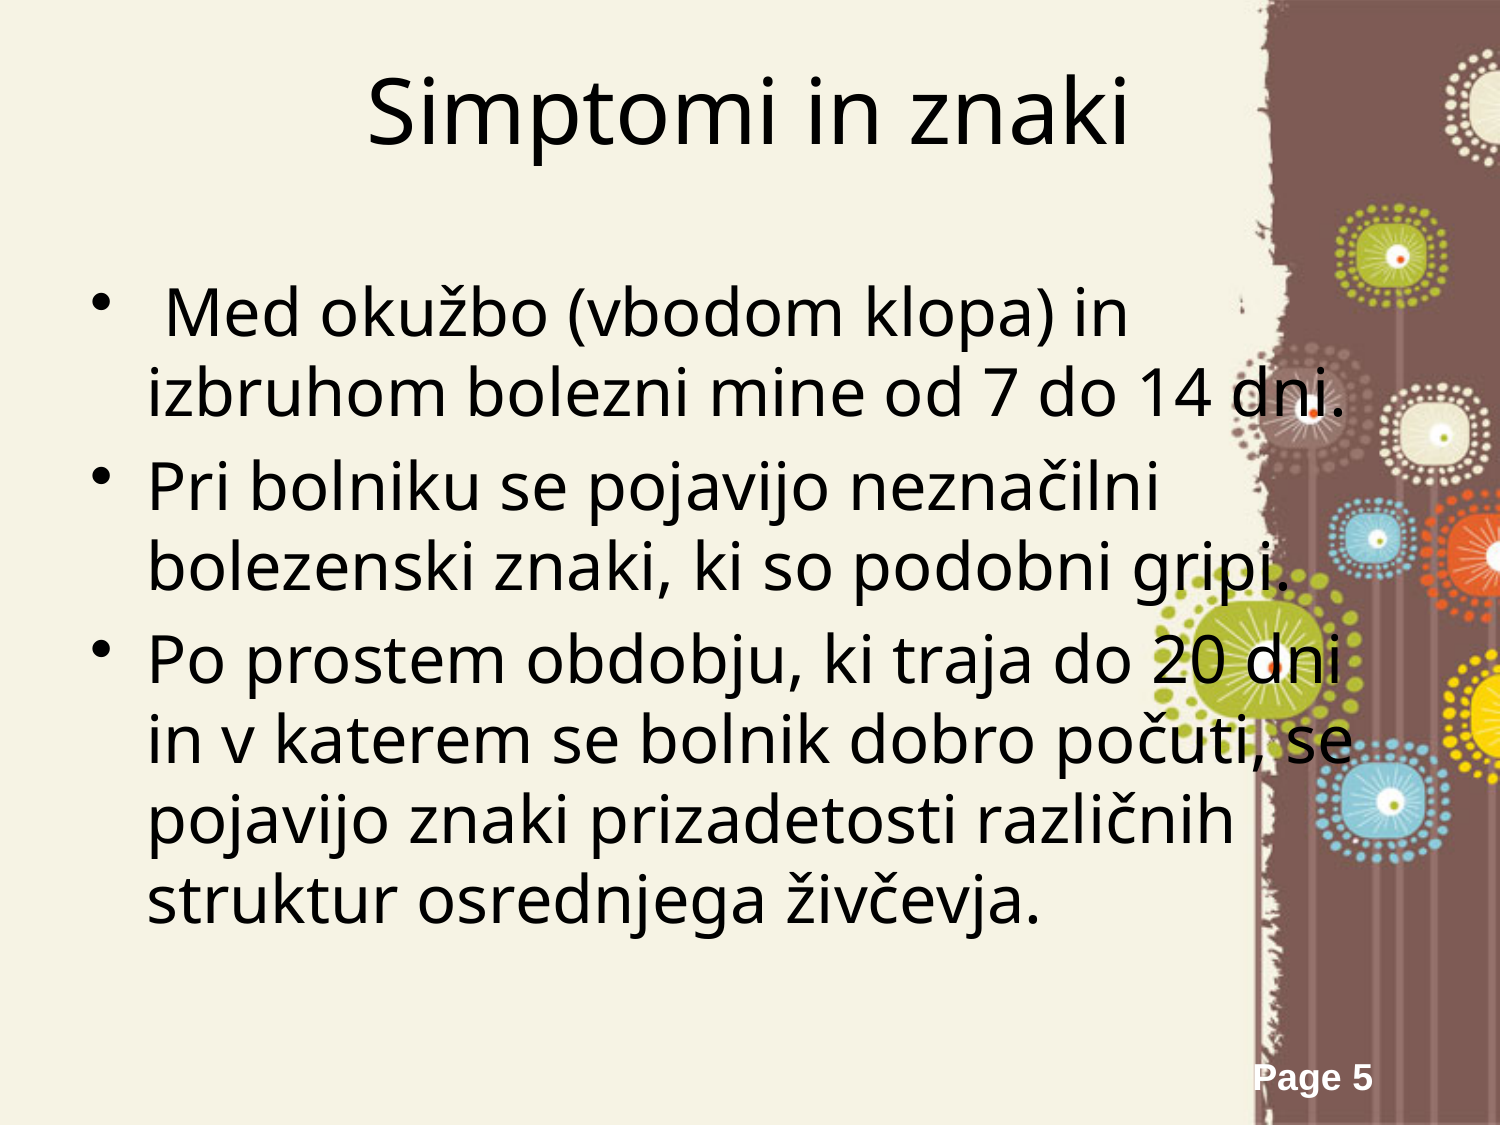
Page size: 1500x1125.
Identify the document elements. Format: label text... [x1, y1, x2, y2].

title Simptomi in znaki [75, 45, 1425, 233]
list Med okužbo (vbodom klopa) in izbruhom bolezni mine od 7 do 14 dni. Pri bolniku se pojavijo neznačilni bolezenski znaki, ki so podobni gripi. Po prostem obdobju, ki traja do 20 dni in v katerem se bolnik dobro počuti, se pojavijo znaki prizadetosti različnih struktur osrednjega živčevja. [75, 262, 1425, 1083]
picture [0, 0, 1500, 1125]
